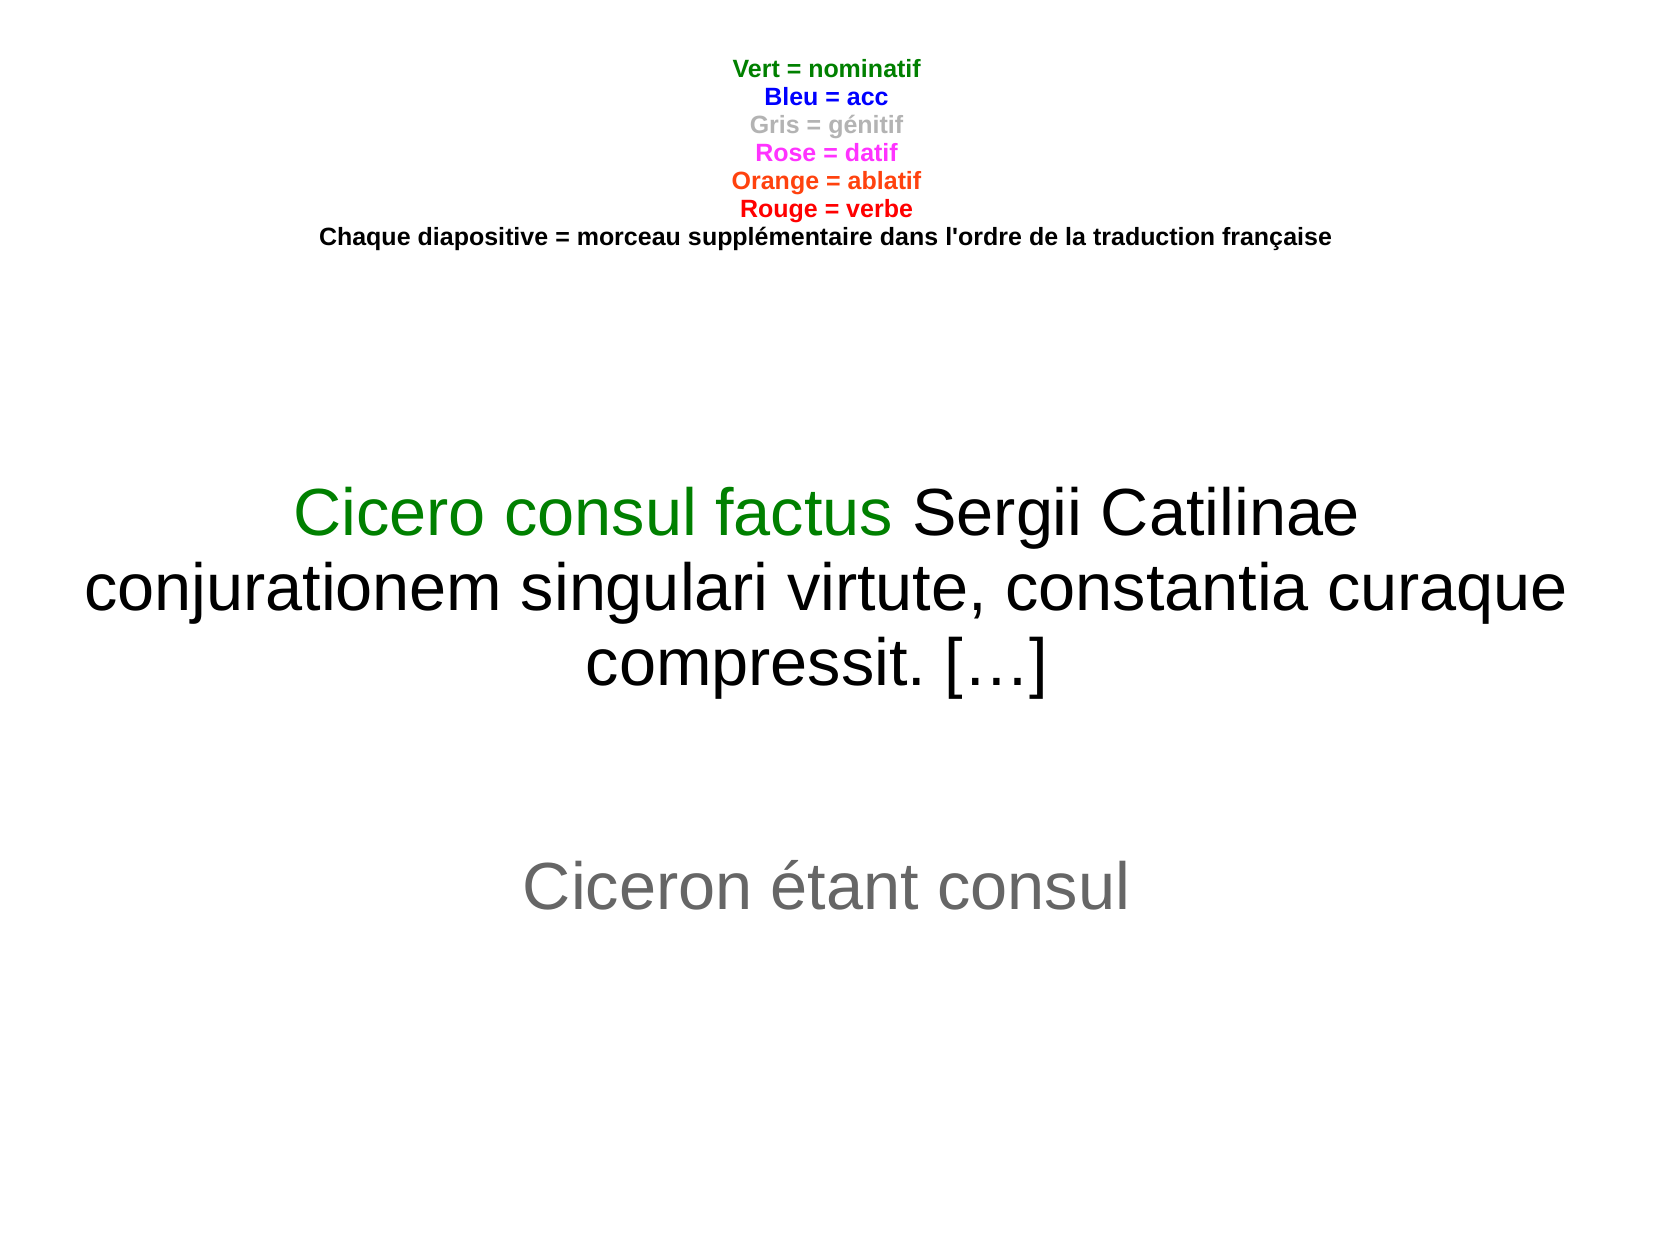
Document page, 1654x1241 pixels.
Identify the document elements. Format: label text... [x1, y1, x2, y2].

subtitle Cicero consul factus Sergii Catilinae conjurationem singulari virtute, constantia curaque compressit. […] Ciceron étant consul [82, 290, 1571, 1109]
title Vert = nominatif Bleu = acc Gris = génitif Rose = datif Orange = ablatif Rouge = verbe Chaque diapositive = morceau supplémentaire dans l'ordre de la traduction française [82, 49, 1571, 257]
